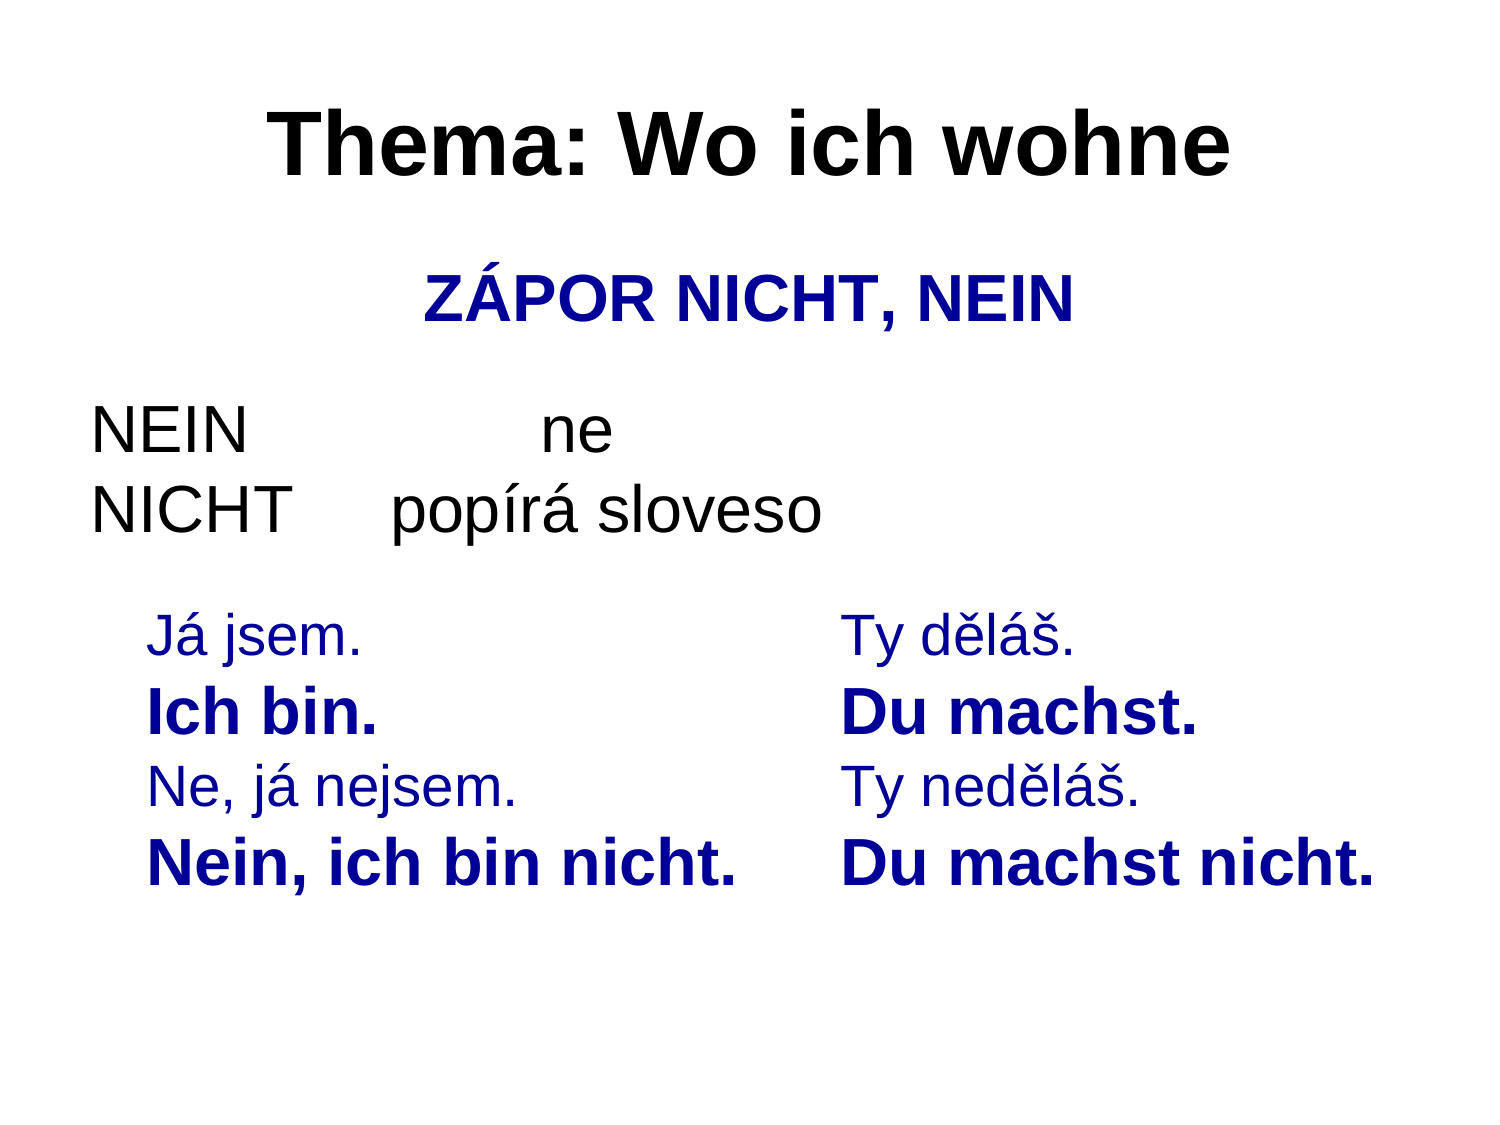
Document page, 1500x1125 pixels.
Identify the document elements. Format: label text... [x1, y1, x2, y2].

list ZÁPOR NICHT, NEIN NEIN ne NICHT popírá sloveso Já jsem. Ty děláš. Ich bin. Du machst. Ne, já nejsem. Ty neděláš. Nein, ich bin nicht. Du machst nicht. [75, 262, 1426, 1006]
title Thema: Wo ich wohne [75, 45, 1426, 233]
